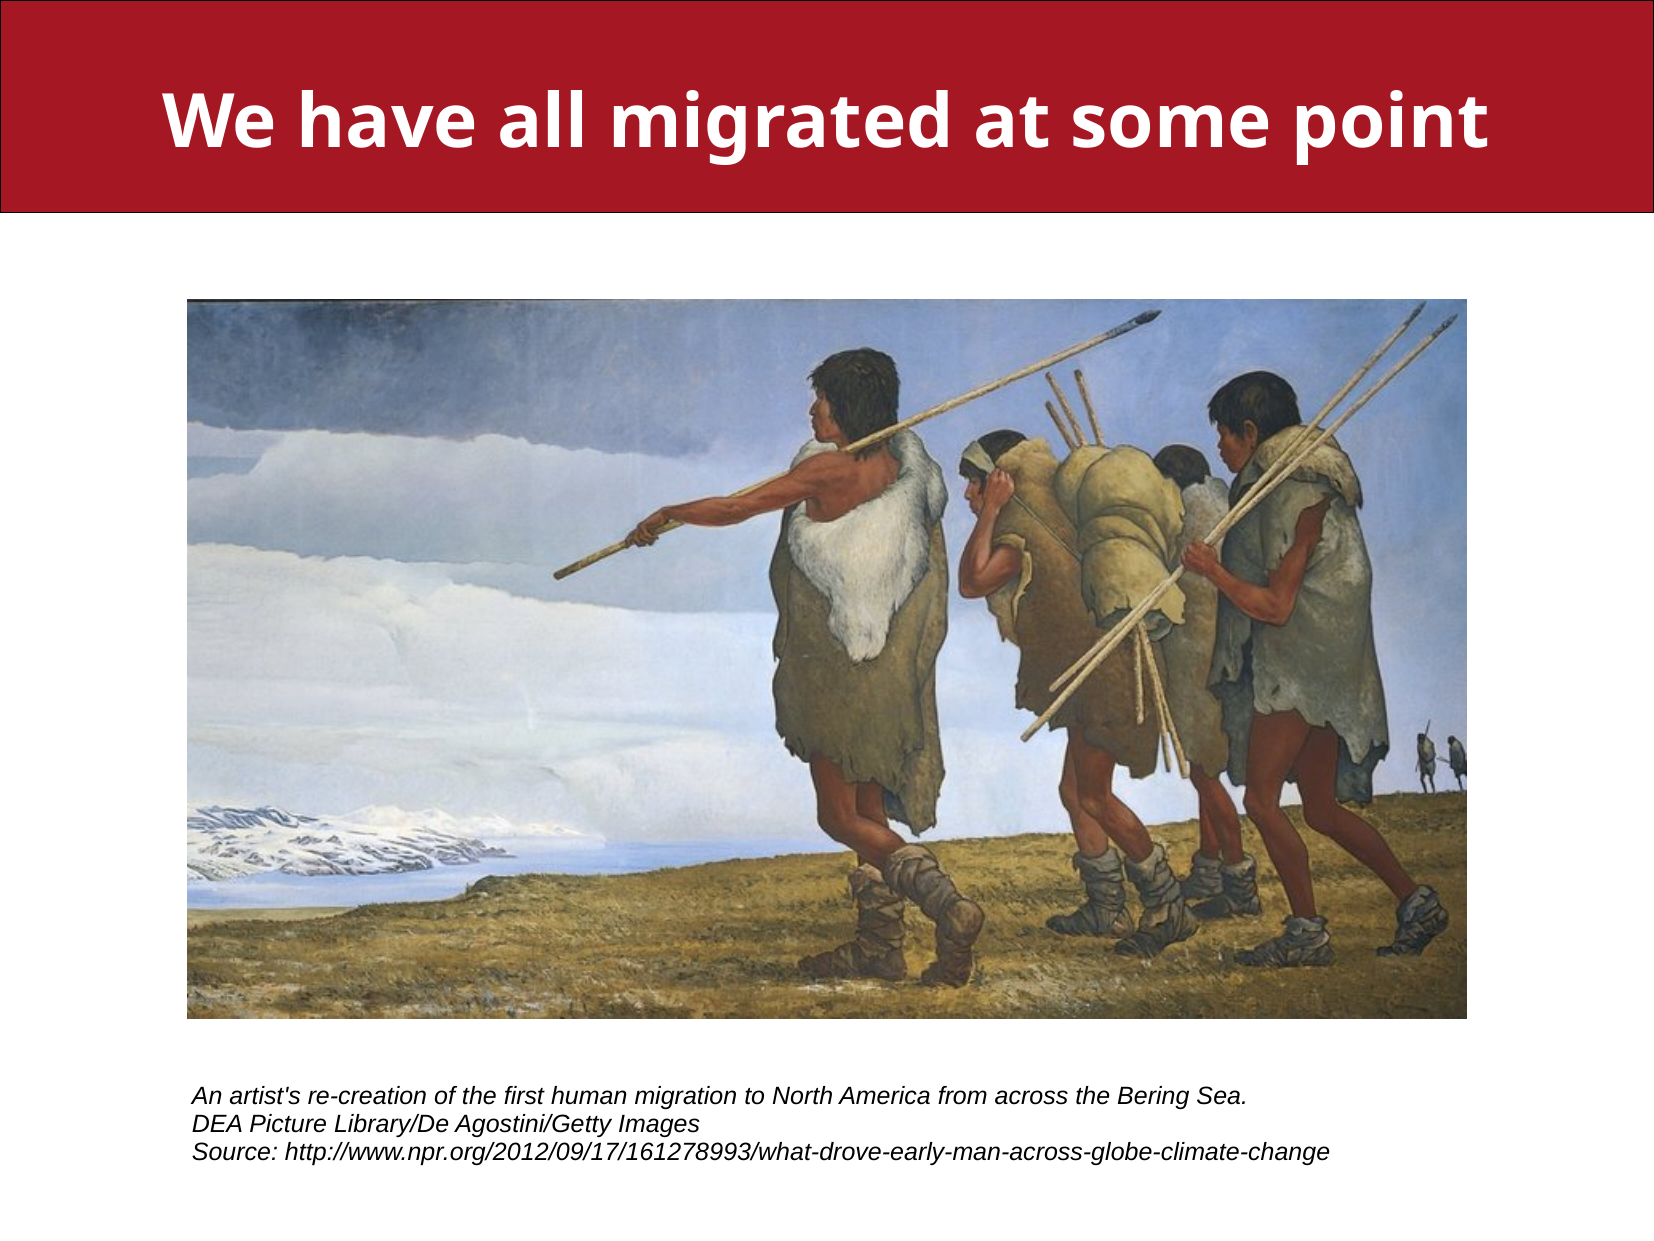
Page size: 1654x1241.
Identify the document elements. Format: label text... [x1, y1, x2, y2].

picture [187, 299, 1467, 1019]
title We have all migrated at some point [82, 47, 1571, 189]
text_box An artist's re-creation of the first human migration to North America from across the Bering Sea. DEA Picture Library/De Agostini/Getty Images Source: http://www.npr.org/2012/09/17/161278993/what-drove-early-man-across-globe-climate-change [177, 1074, 1465, 1174]
